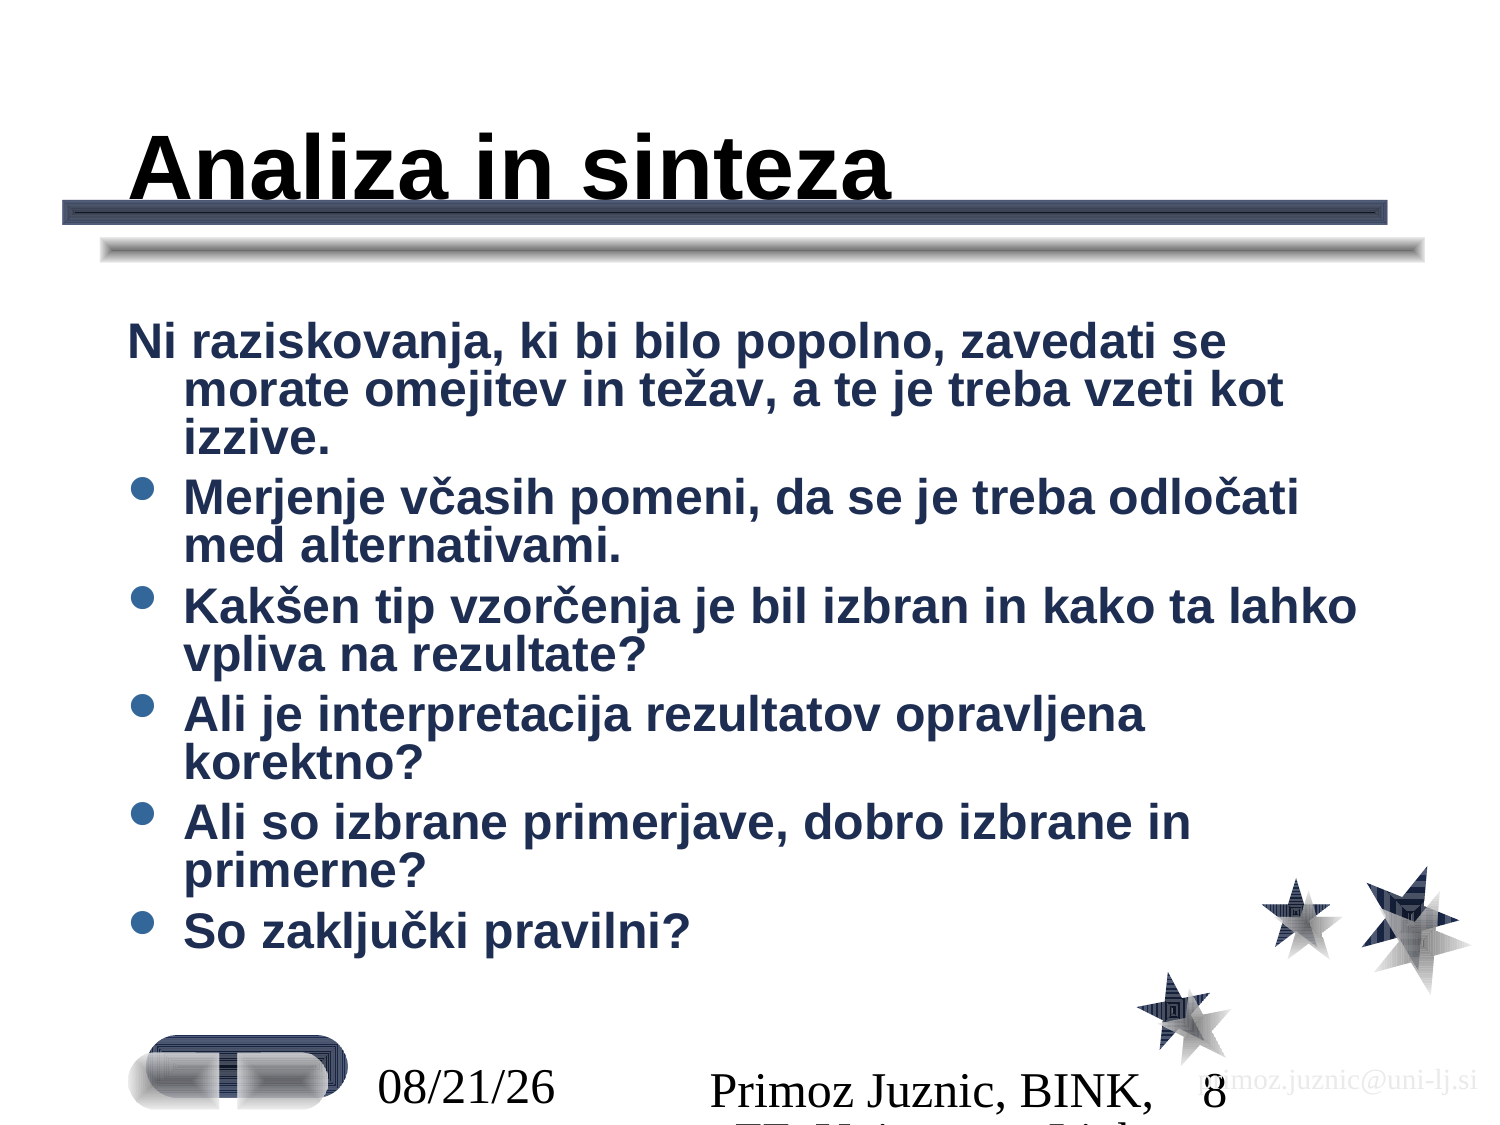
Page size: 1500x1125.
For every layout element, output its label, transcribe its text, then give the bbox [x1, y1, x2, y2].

title Analiza in sinteza [112, 37, 1388, 225]
list Ni raziskovanja, ki bi bilo popolno, zavedati se morate omejitev in težav, a te je treba vzeti kot izzive. Merjenje včasih pomeni, da se je treba odločati med alternativami. Kakšen tip vzorčenja je bil izbran in kako ta lahko vpliva na rezultate? Ali je interpretacija rezultatov opravljena korektno? Ali so izbrane primerjave, dobro izbrane in primerne? So zaključki pravilni? [112, 312, 1388, 988]
